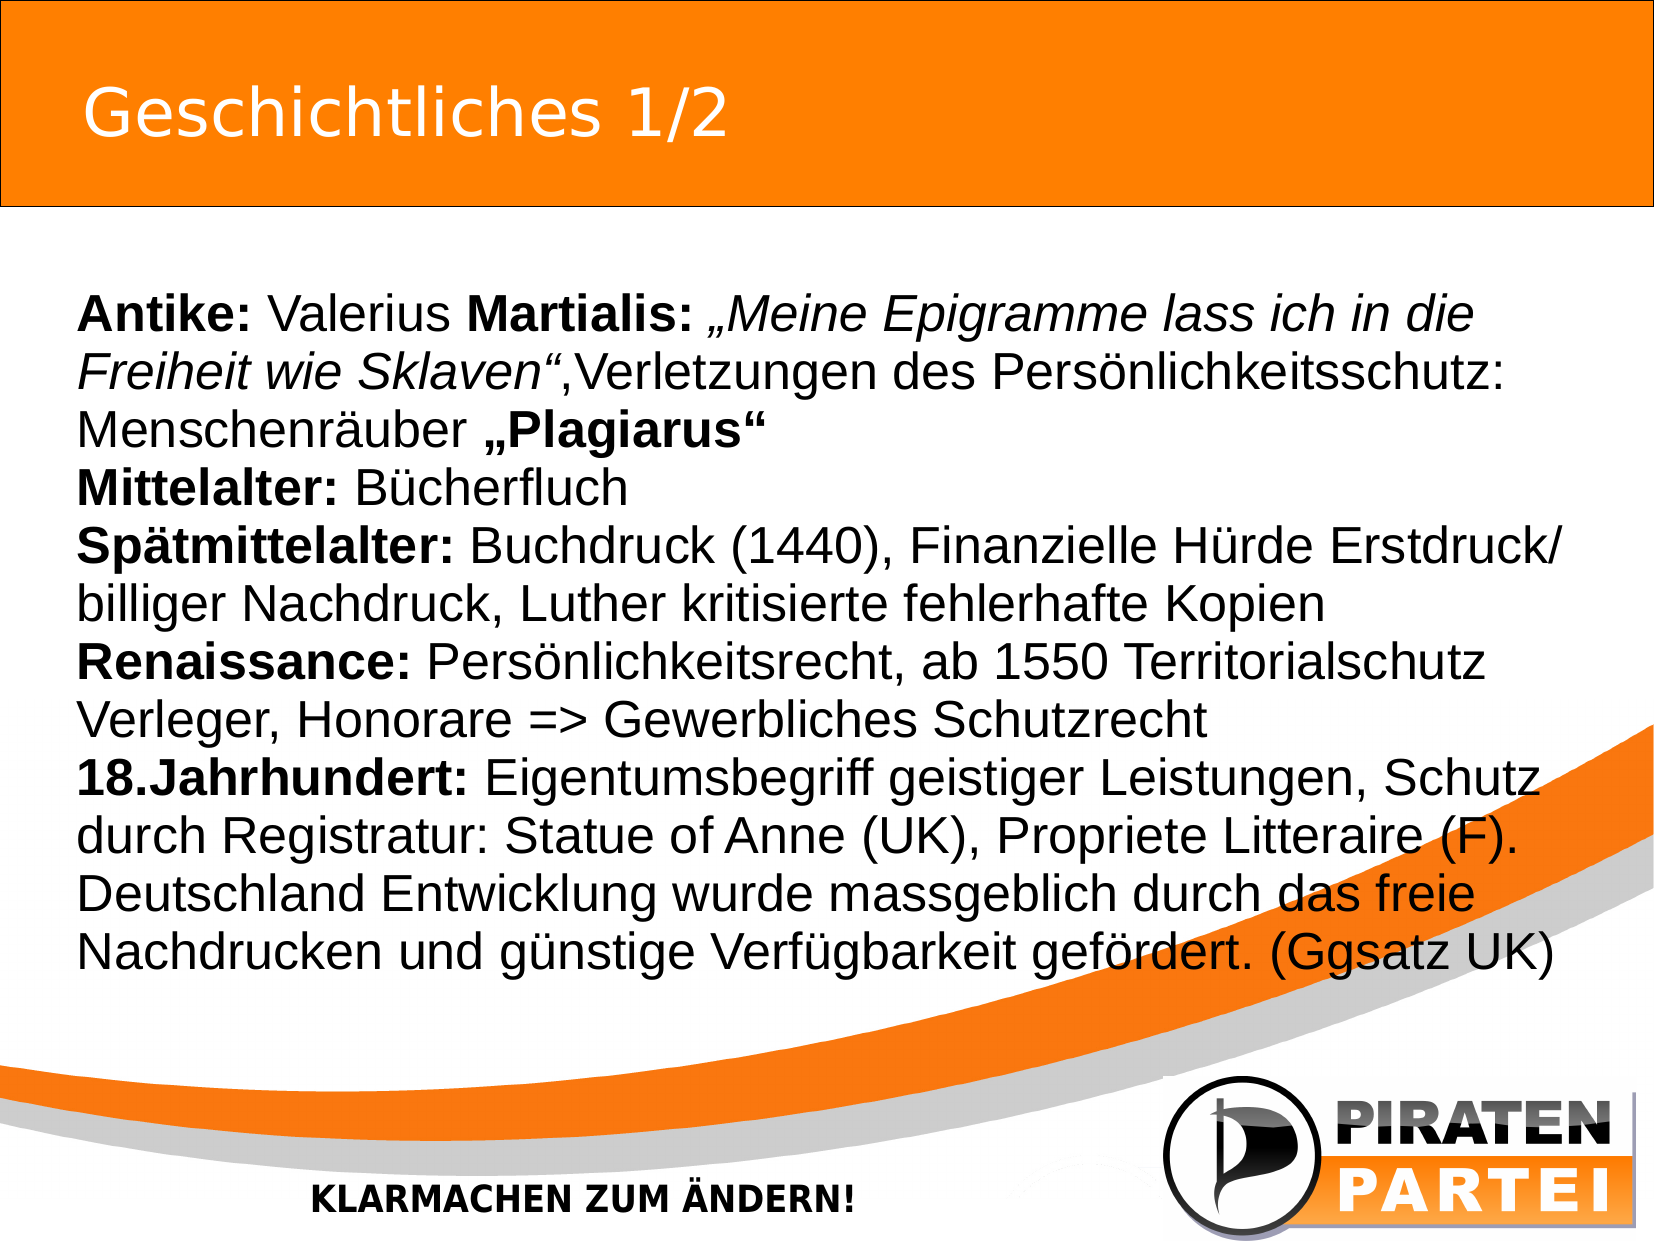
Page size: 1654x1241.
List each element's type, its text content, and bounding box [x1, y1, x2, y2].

picture [0, 699, 1654, 1241]
title Geschichtliches 1/2 [82, 49, 1571, 178]
picture [745, 1190, 756, 1199]
subtitle Antike: Valerius Martialis: „Meine Epigramme lass ich in die Freiheit wie Sklaven“,Verletzungen des Persönlichkeitsschutz: Menschenräuber „Plagiarus“ Mittelalter: Bücherfluch Spätmittelalter: Buchdruck (1440), Finanzielle Hürde Erstdruck/ billiger Nachdruck, Luther kritisierte fehlerhafte Kopien Renaissance: Persönlichkeitsrecht, ab 1550 Territorialschutz Verleger, Honorare => Gewerbliches Schutzrecht 18.Jahrhundert: Eigentumsbegriff geistiger Leistungen, Schutz durch Registratur: Statue of Anne (UK), Propriete Litteraire (F). Deutschland Entwicklung wurde massgeblich durch das freie Nachdrucken und günstige Verfügbarkeit gefördert. (Ggsatz UK) [76, 230, 1565, 1035]
picture [796, 1190, 803, 1197]
picture [392, 1190, 399, 1197]
